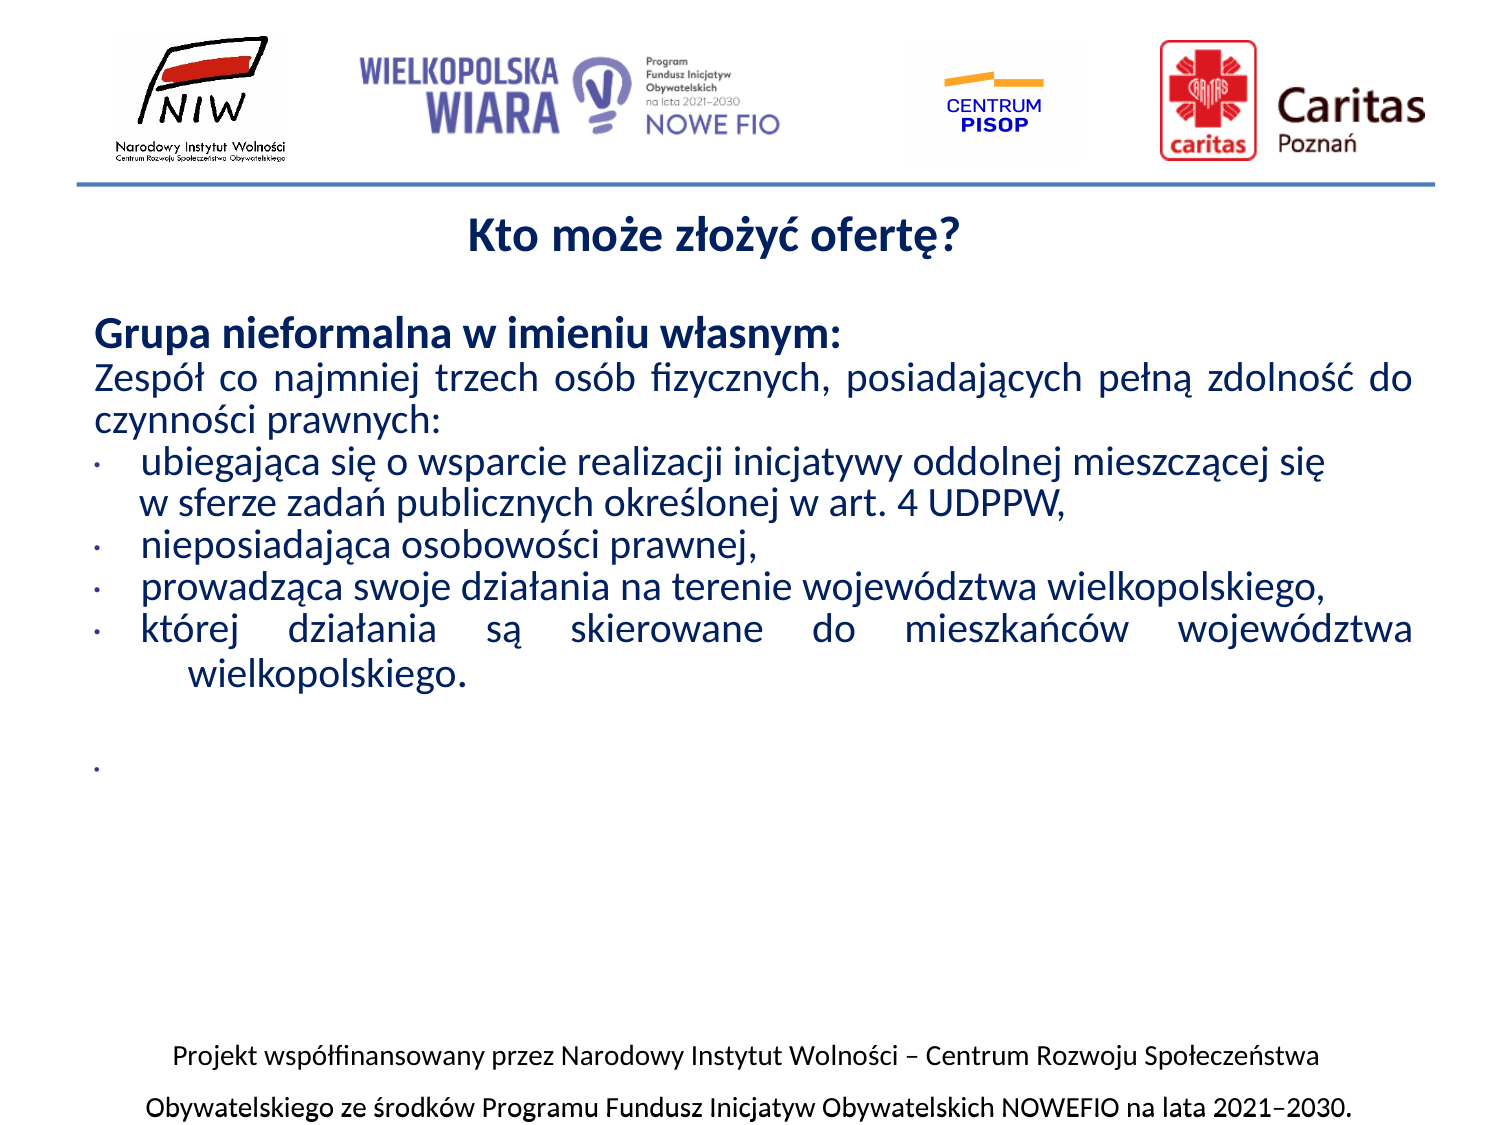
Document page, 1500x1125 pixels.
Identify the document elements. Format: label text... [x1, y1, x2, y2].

text_box Kto może złożyć ofertę? [371, 208, 1060, 310]
text_box Grupa nieformalna w imieniu własnym: Zespół co najmniej trzech osób fizycznych, posiadających pełną zdolność do czynności prawnych: ubiegająca się o wsparcie realizacji inicjatywy oddolnej mieszczącej się w sferze zadań publicznych określonej w art. 4 UDPPW, nieposiadająca osobowości prawnej, prowadząca swoje działania na terenie województwa wielkopolskiego, której działania są skierowane do mieszkańców województwa wielkopolskiego. [82, 309, 1425, 917]
